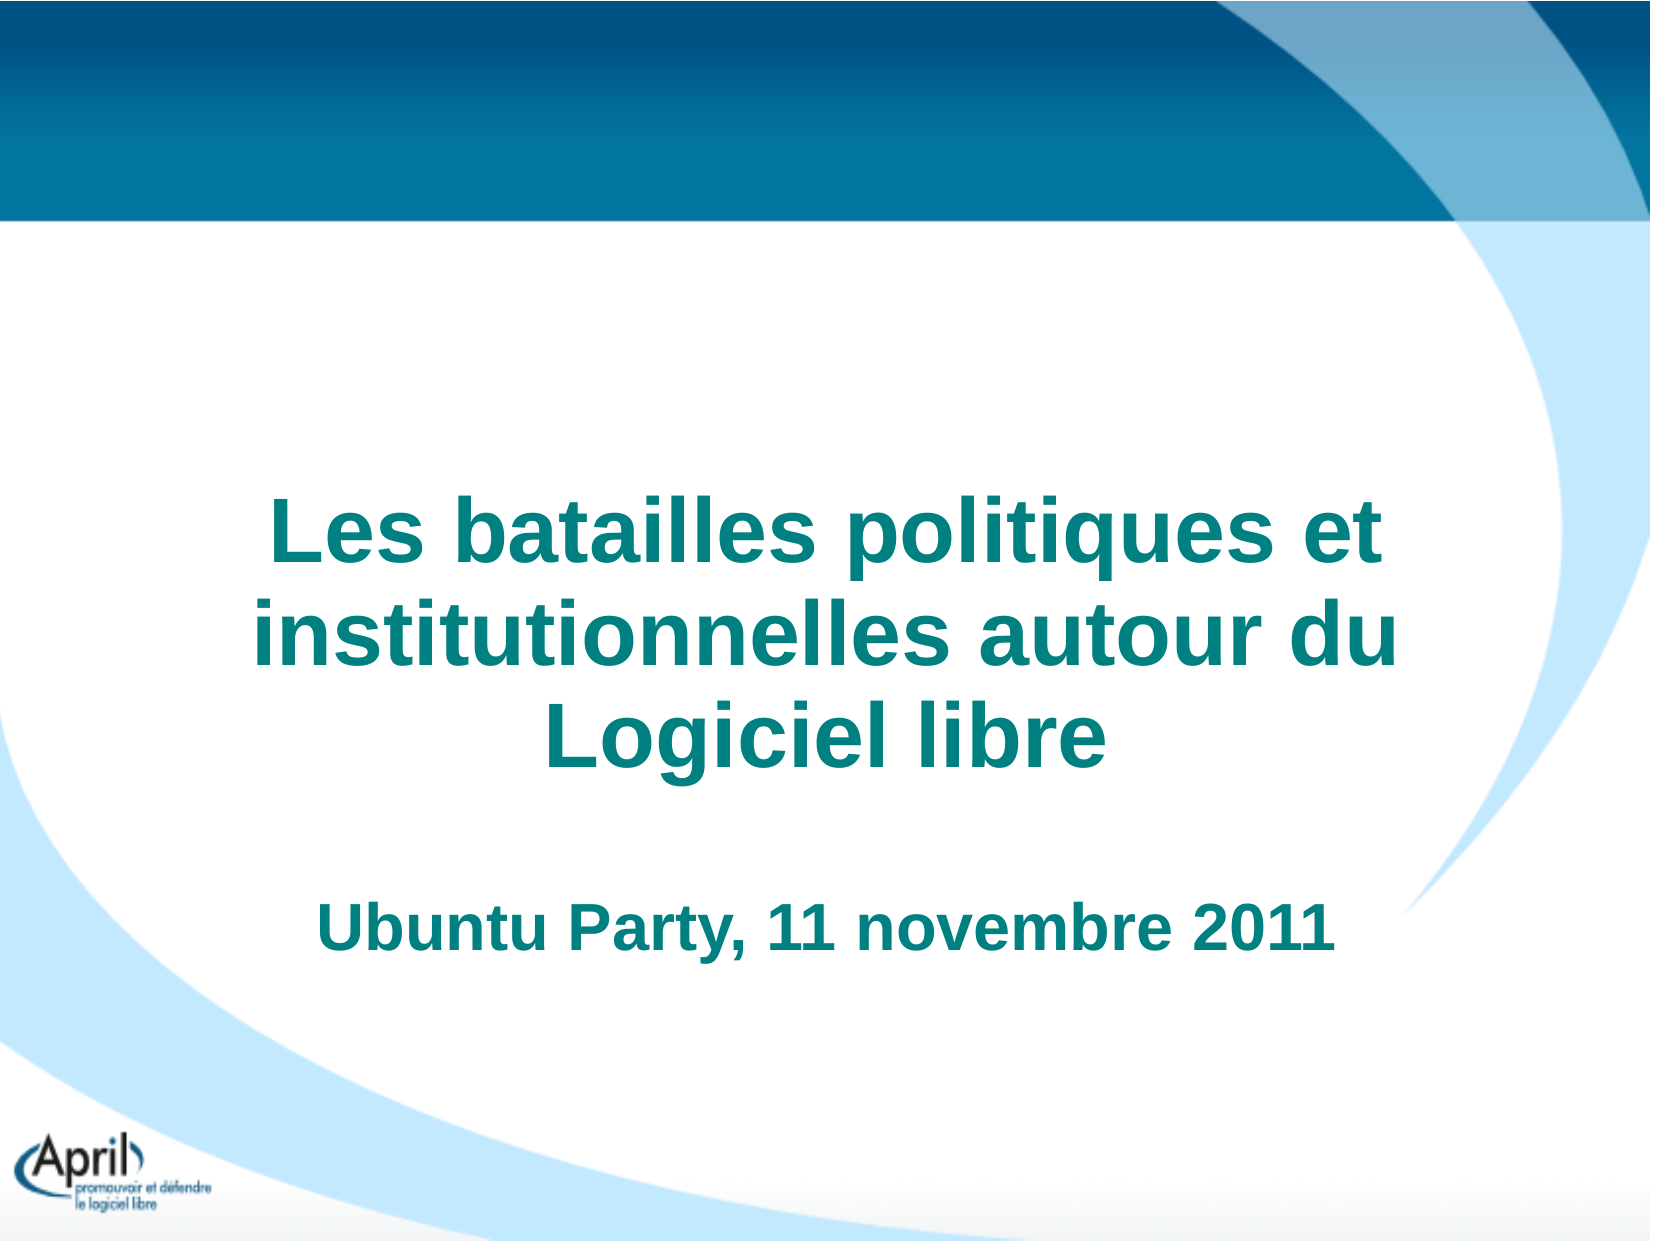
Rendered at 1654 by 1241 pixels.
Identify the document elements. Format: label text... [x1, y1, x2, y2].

picture [0, 1, 1650, 1241]
title Les batailles politiques et institutionnelles autour du Logiciel libre Ubuntu Party, 11 novembre 2011 [82, 274, 1571, 965]
